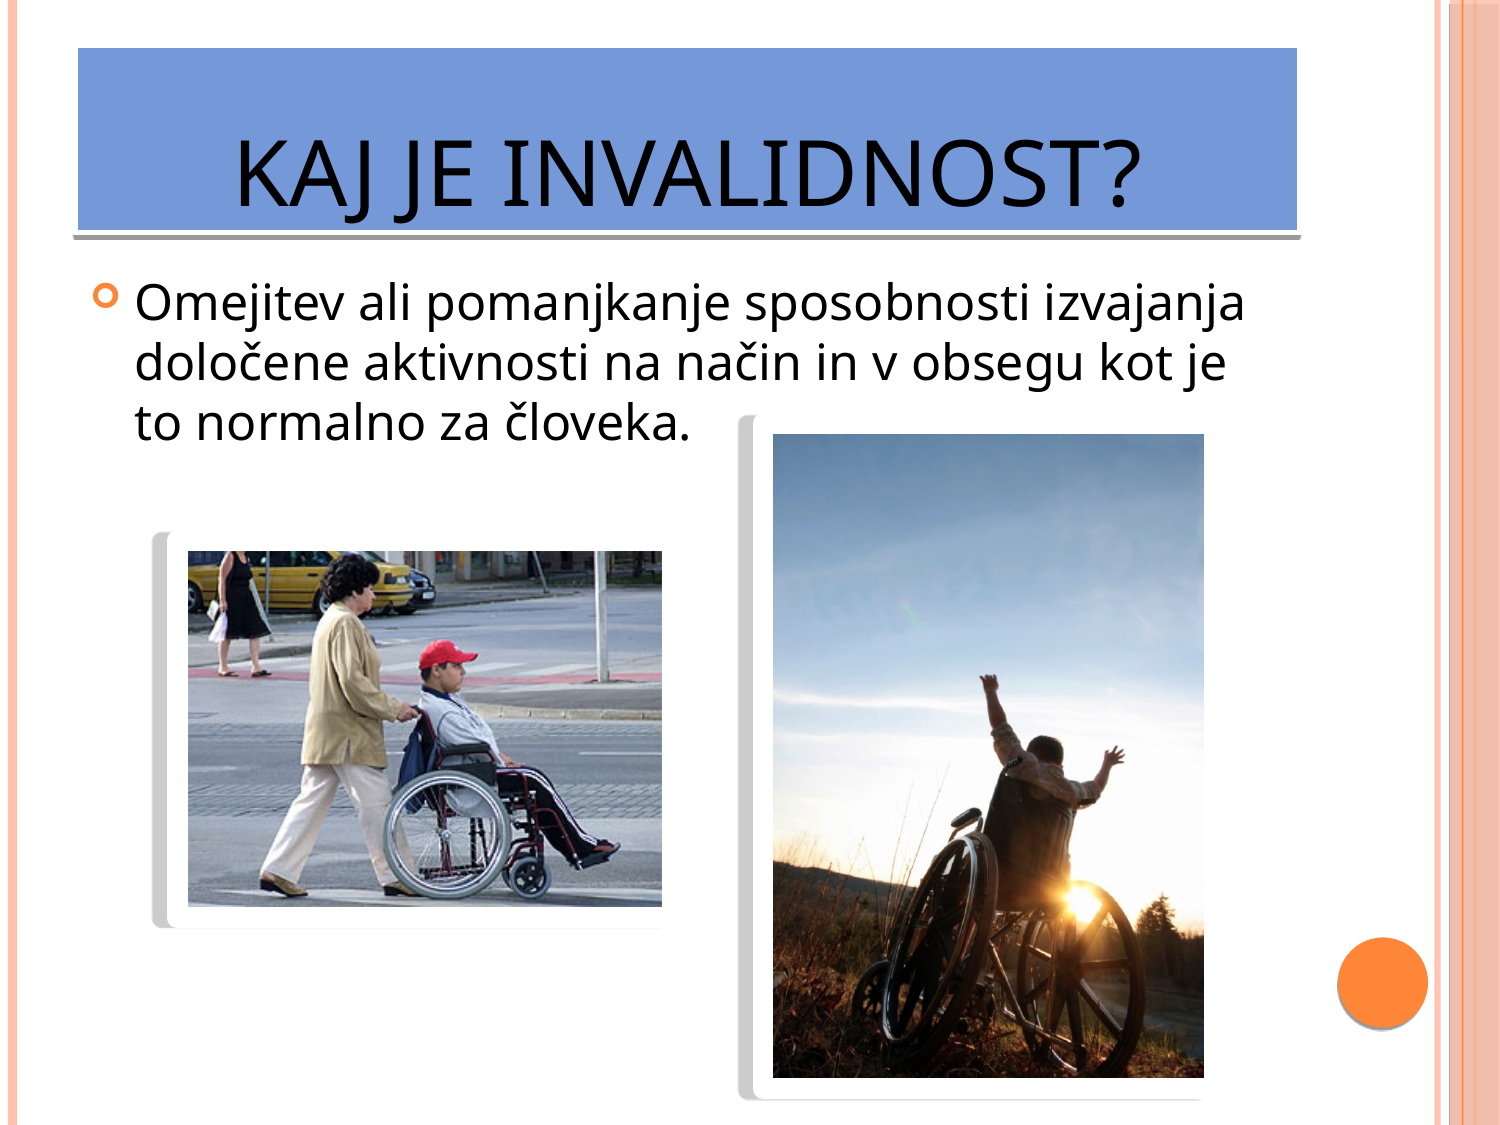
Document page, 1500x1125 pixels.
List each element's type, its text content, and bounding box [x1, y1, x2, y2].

picture [773, 433, 1204, 1079]
list Omejitev ali pomanjkanje sposobnosti izvajanja določene aktivnosti na način in v obsegu kot je to normalno za človeka. [75, 262, 1300, 1062]
title Kaj je invalidnost? [75, 45, 1300, 233]
picture [187, 550, 663, 908]
